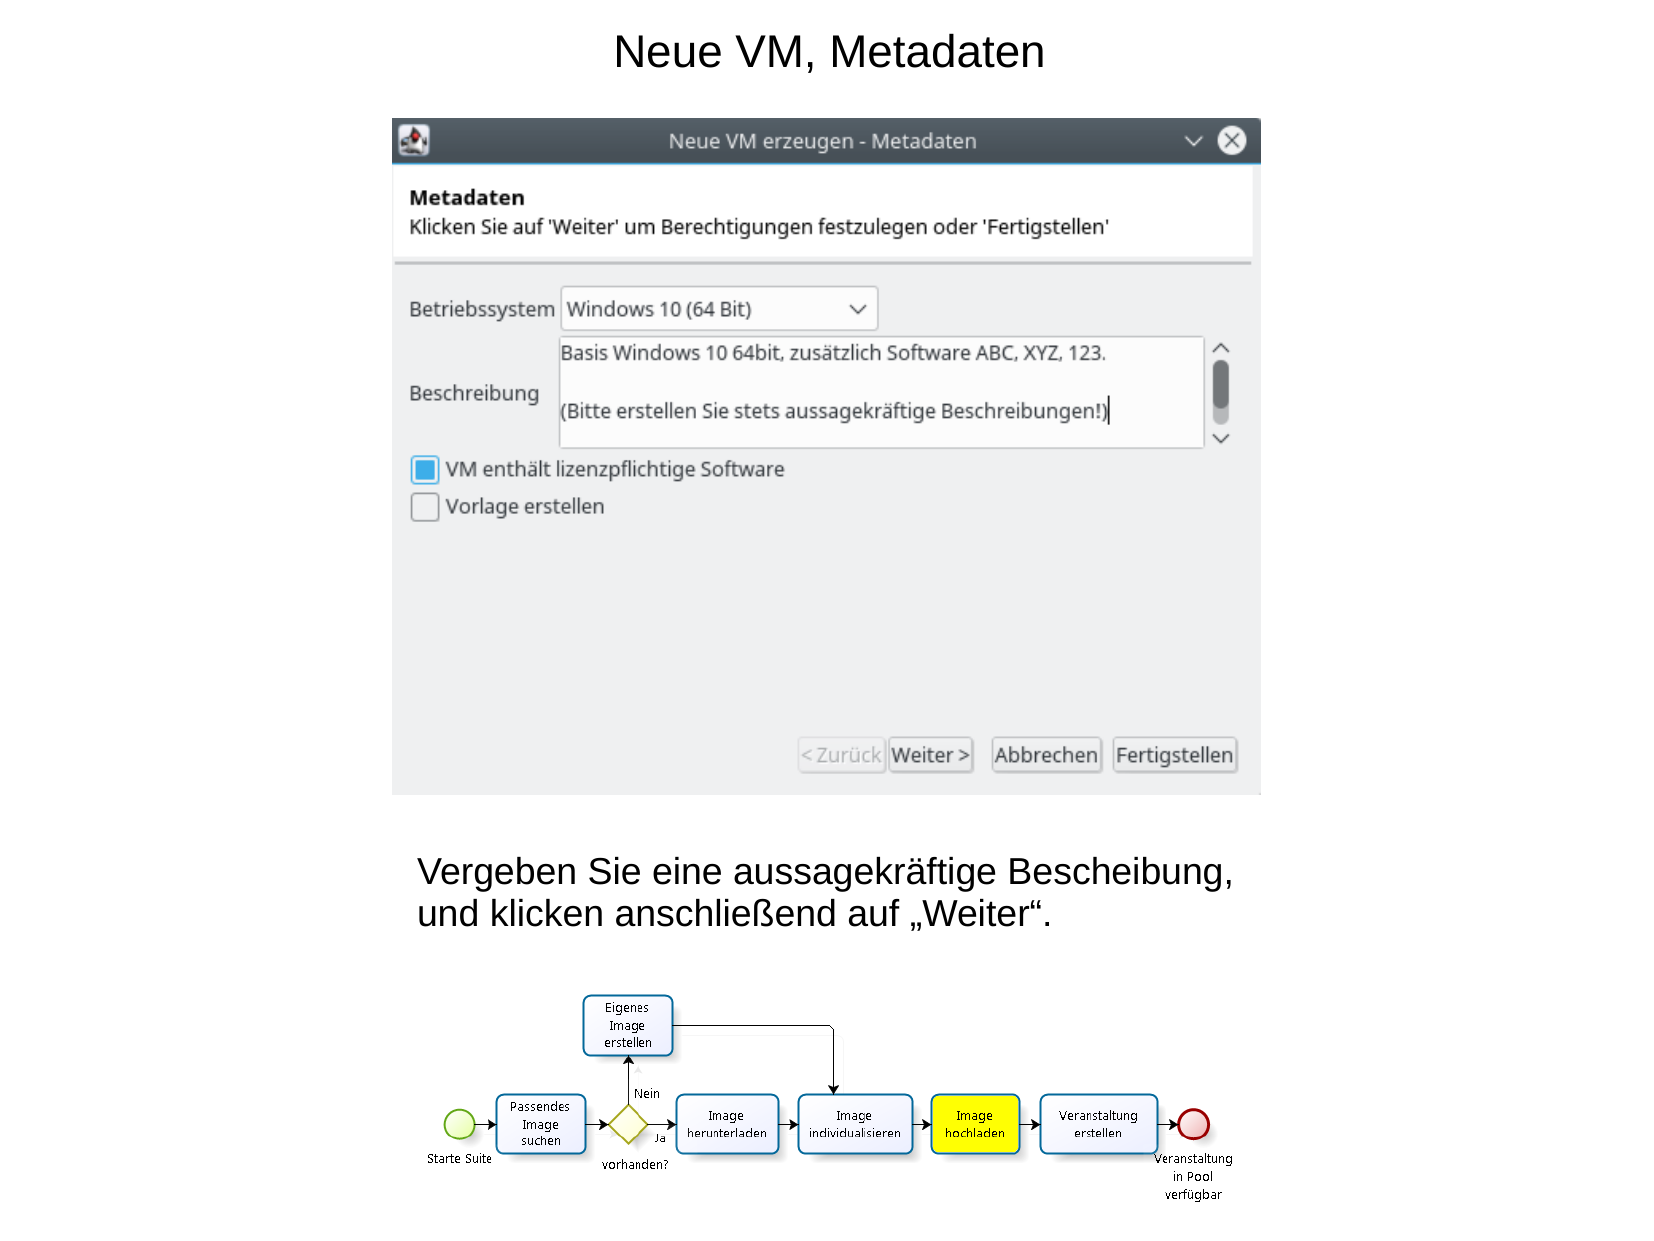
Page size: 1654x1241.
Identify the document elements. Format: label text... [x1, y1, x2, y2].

text_box Vergeben Sie eine aussagekräftige Bescheibung, und klicken anschließend auf „Weiter“. [402, 843, 1252, 941]
picture [392, 118, 1261, 795]
picture [413, 978, 1241, 1216]
title Neue VM, Metadaten [85, 0, 1574, 105]
